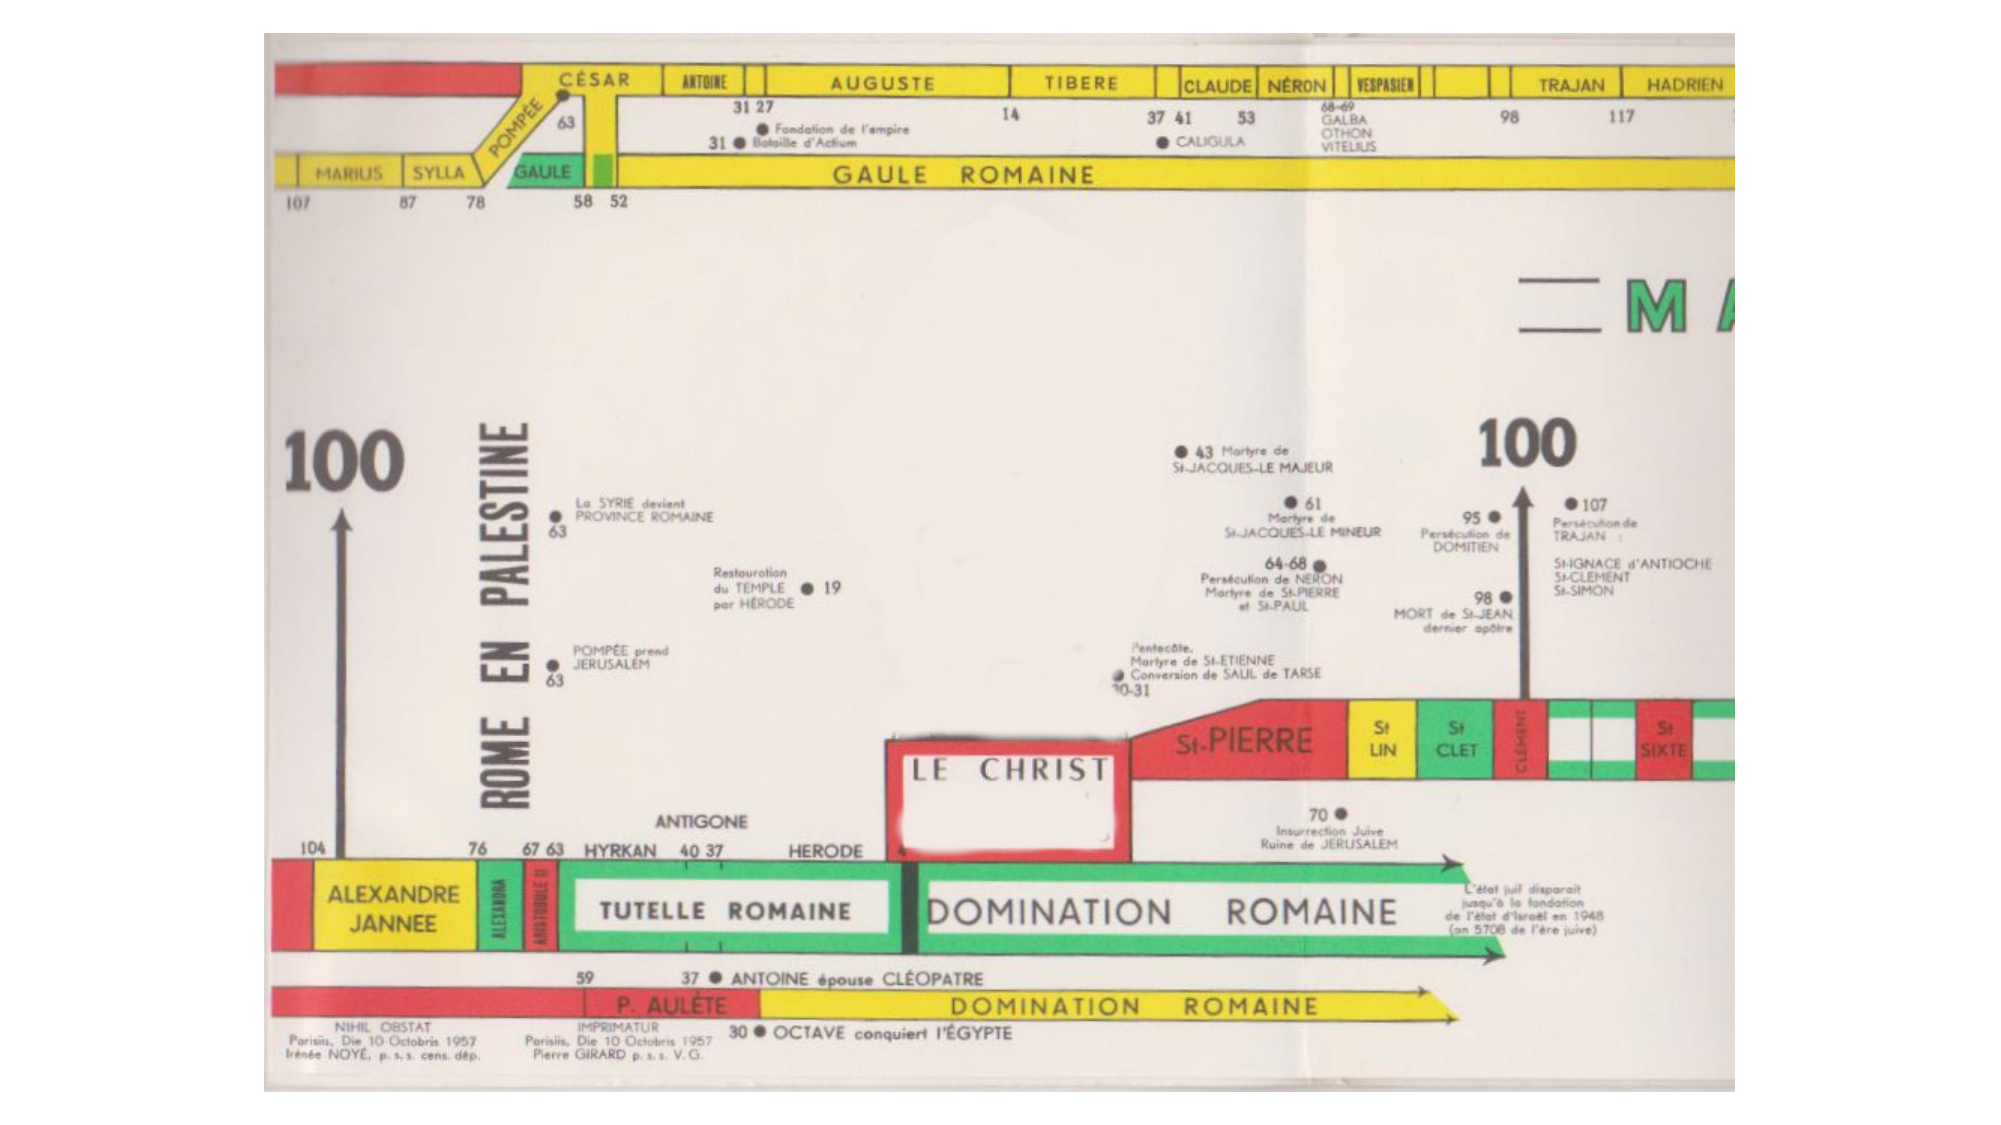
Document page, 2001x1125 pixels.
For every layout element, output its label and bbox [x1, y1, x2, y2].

picture [264, 33, 1735, 1092]
